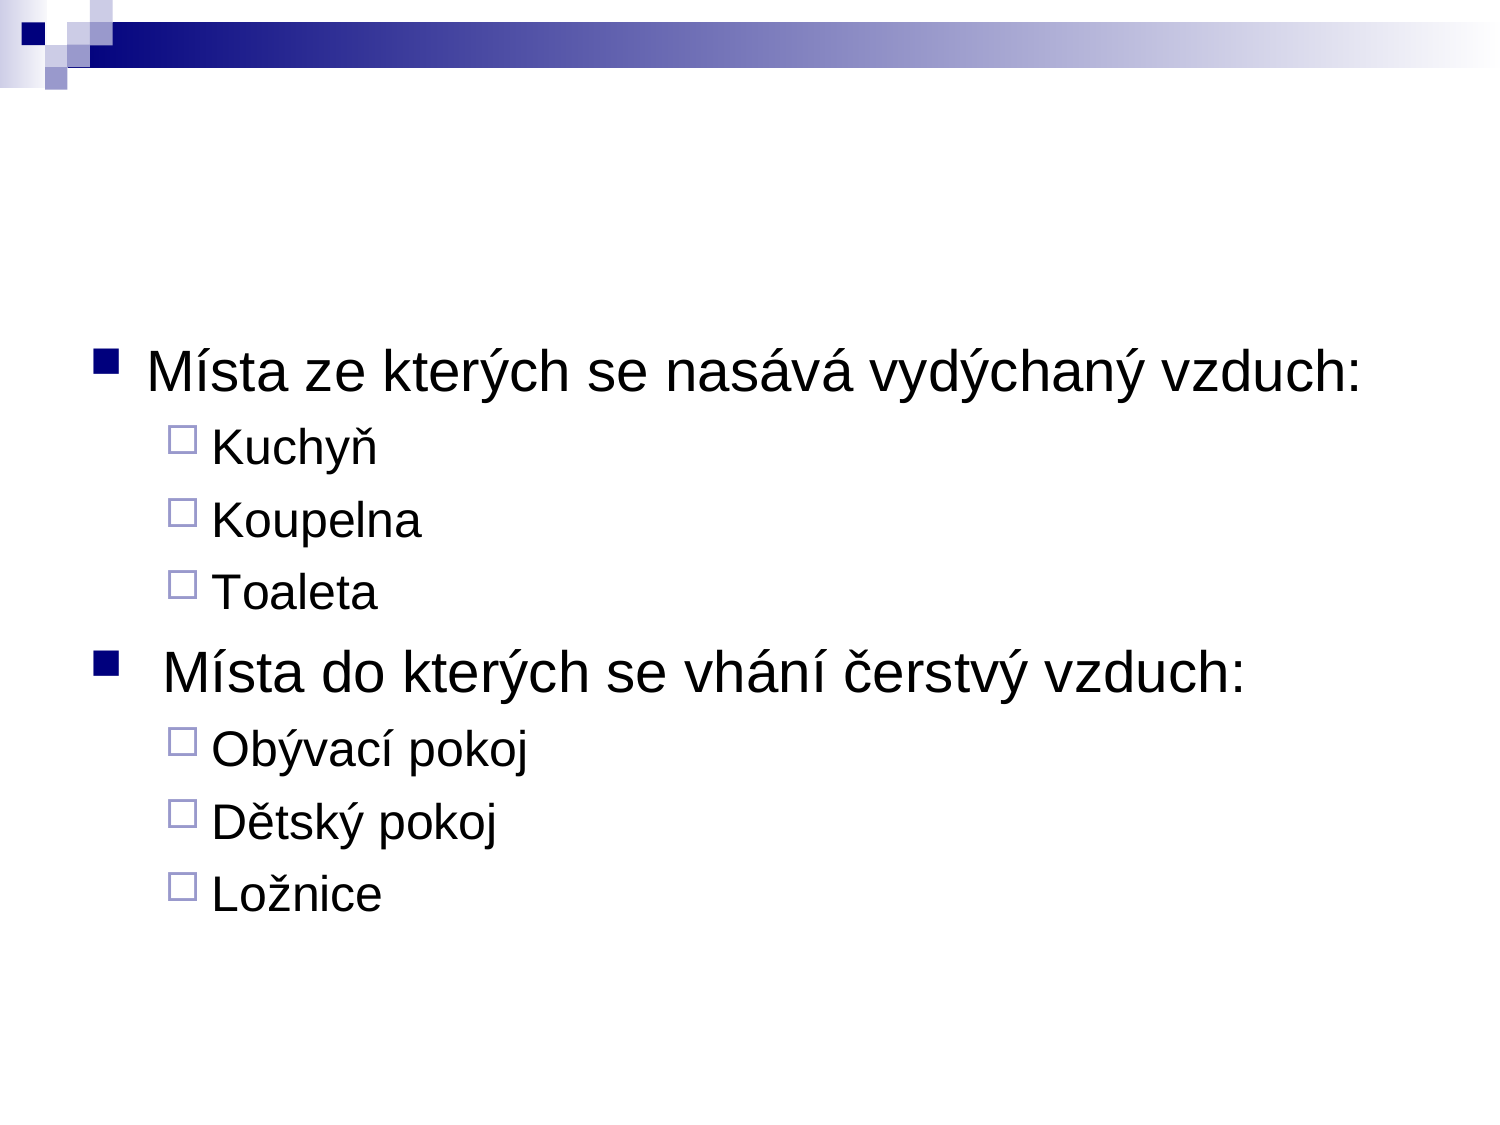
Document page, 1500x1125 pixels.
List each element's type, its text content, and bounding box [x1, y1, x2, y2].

list Místa ze kterých se nasává vydýchaný vzduch: Kuchyň Koupelna Toaleta Místa do kterých se vhání čerstvý vzduch: Obývací pokoj Dětský pokoj Ložnice [75, 324, 1426, 1003]
